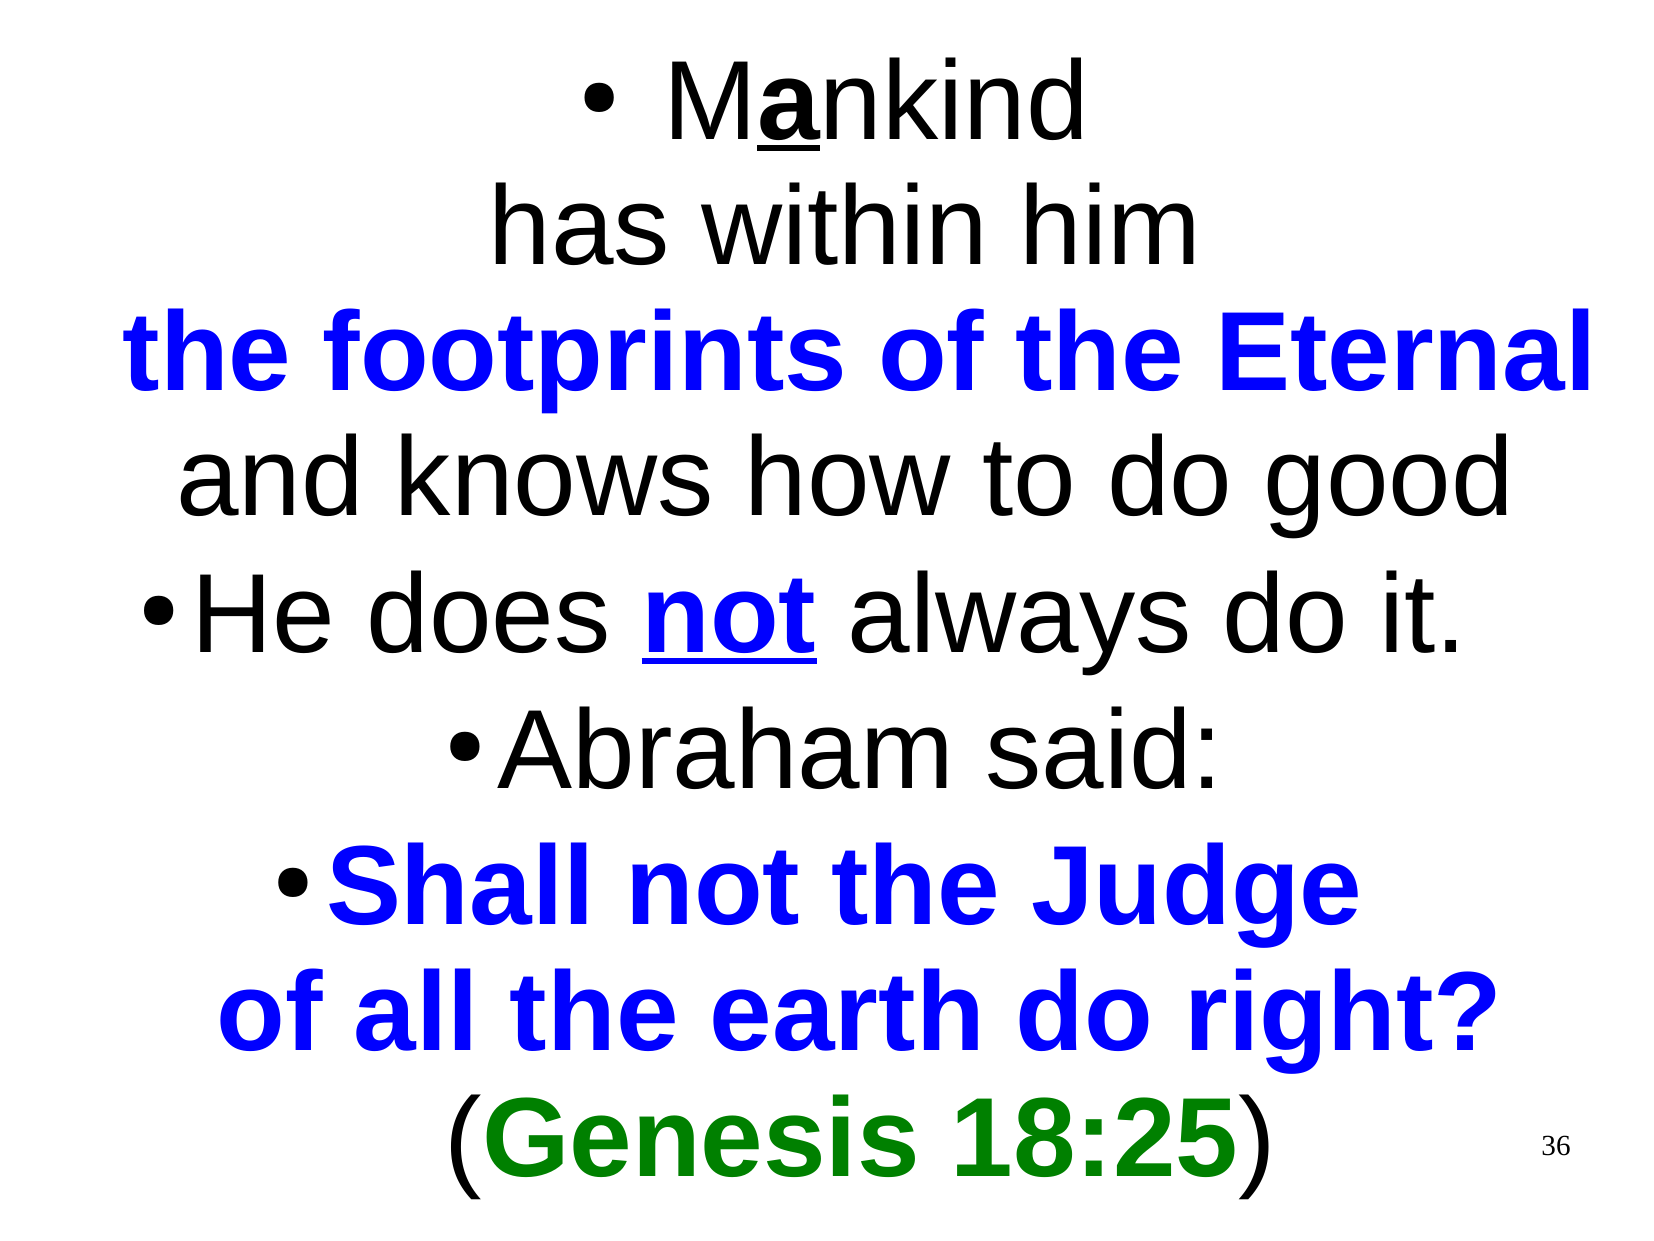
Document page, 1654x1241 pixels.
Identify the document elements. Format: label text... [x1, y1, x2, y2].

list Mankind has within him the footprints of the Eternal and knows how to do good He does not always do it. Abraham said: Shall not the Judge of all the earth do right? (Genesis 18:25) [37, 37, 1613, 1201]
